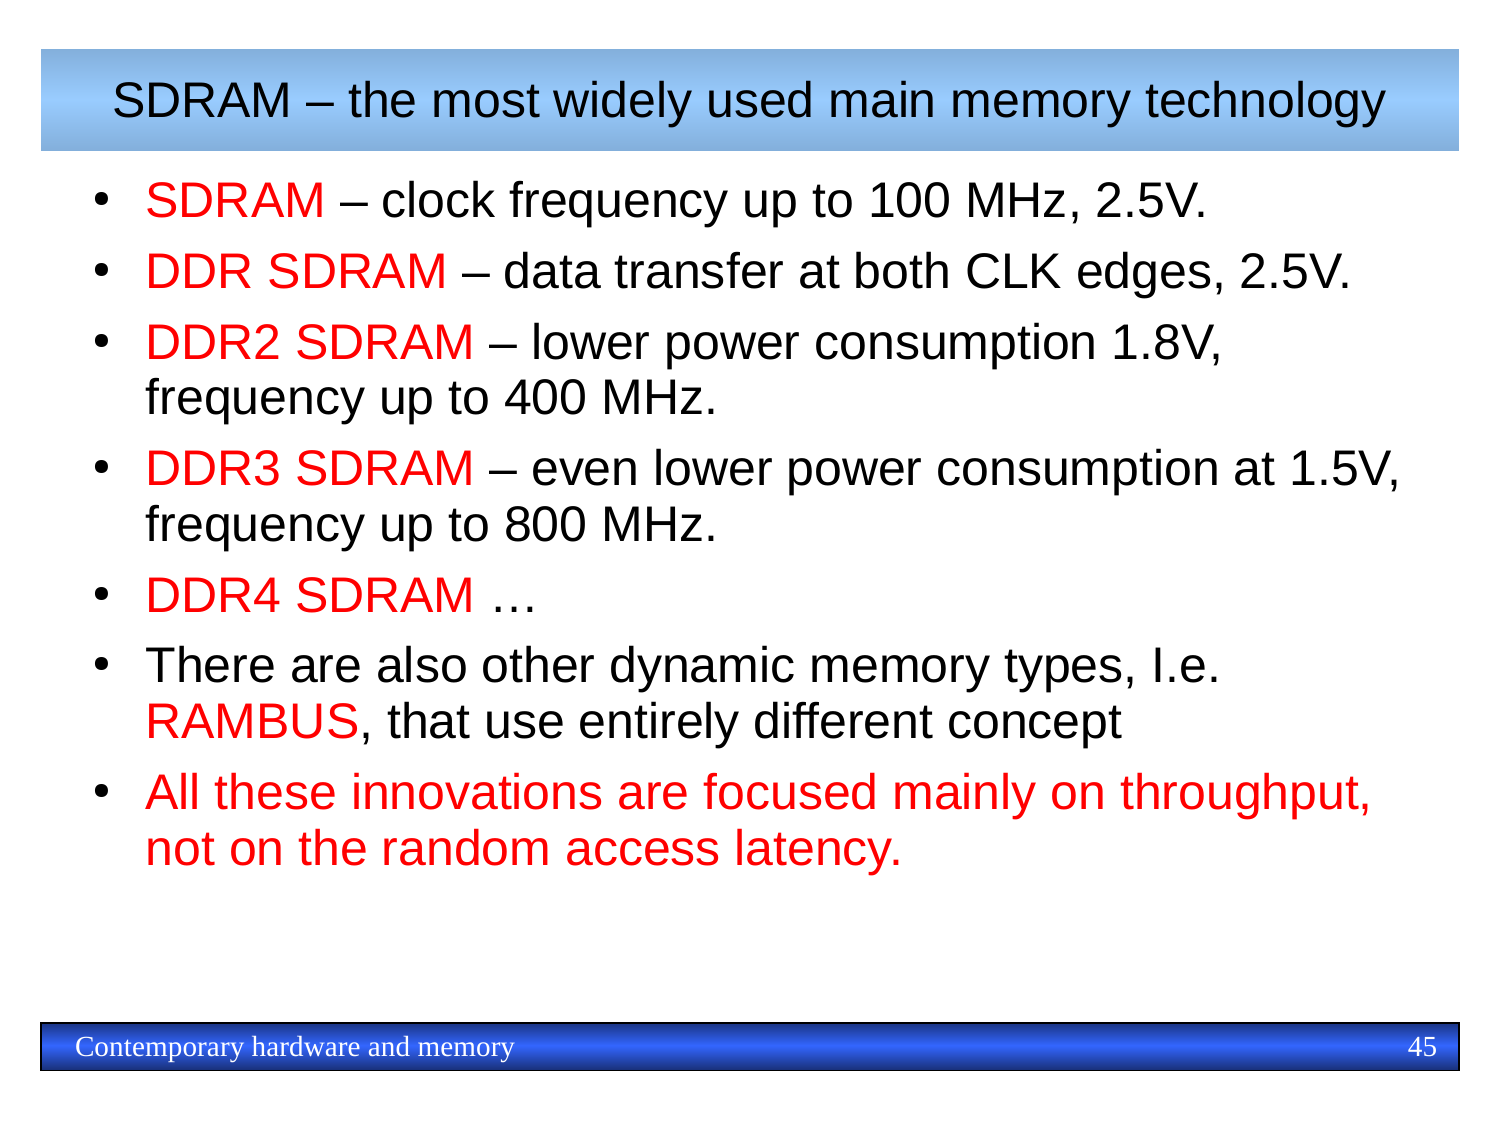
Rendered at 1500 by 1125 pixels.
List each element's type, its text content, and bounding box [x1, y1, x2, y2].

title SDRAM – the most widely used main memory technology [41, 49, 1459, 151]
list SDRAM – clock frequency up to 100 MHz, 2.5V. DDR SDRAM – data transfer at both CLK edges, 2.5V. DDR2 SDRAM – lower power consumption 1.8V, frequency up to 400 MHz. DDR3 SDRAM – even lower power consumption at 1.5V, frequency up to 800 MHz. DDR4 SDRAM … There are also other dynamic memory types, I.e. RAMBUS, that use entirely different concept All these innovations are focused mainly on throughput, not on the random access latency. [75, 172, 1426, 916]
